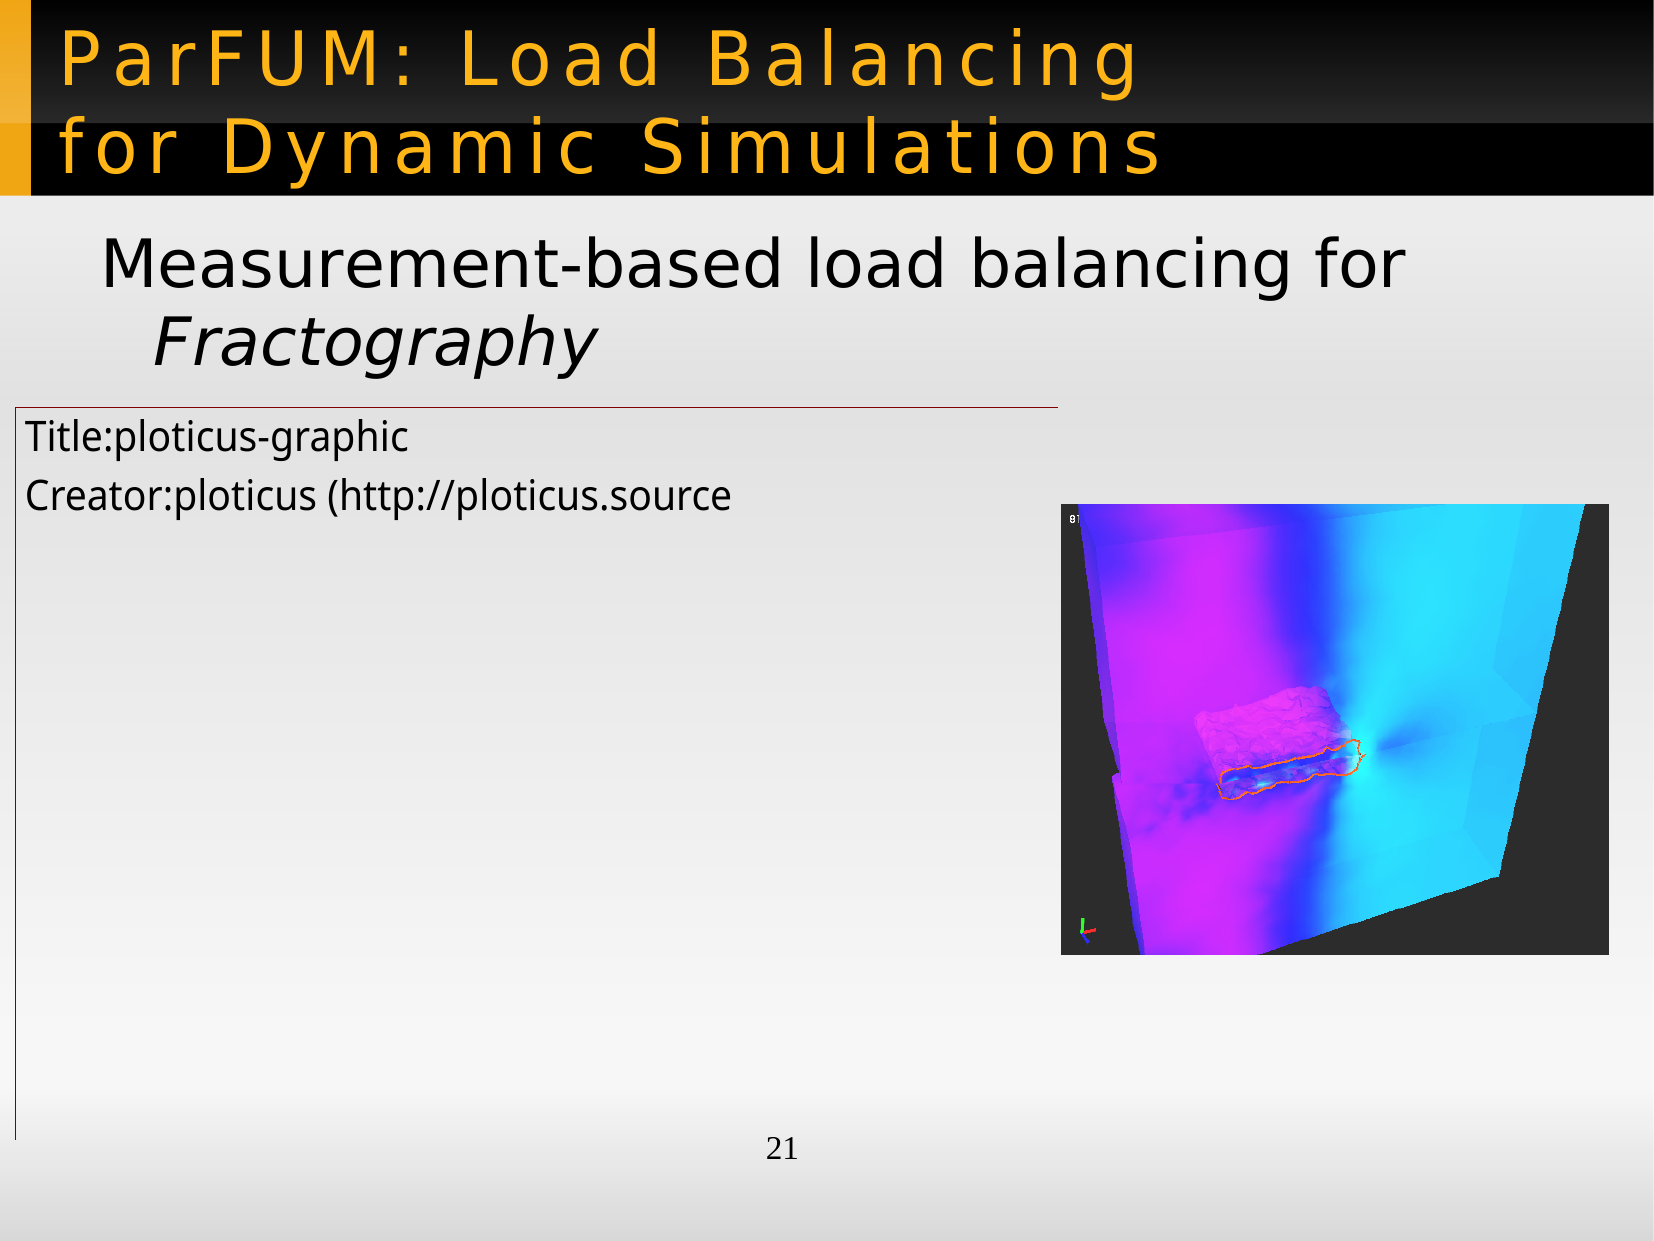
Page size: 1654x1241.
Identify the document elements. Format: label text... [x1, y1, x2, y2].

title ParFUM: Load Balancing for Dynamic Simulations [59, 16, 1270, 191]
picture [0, 0, 1654, 1241]
list Measurement-based load balancing for Fractography [82, 225, 1571, 1029]
